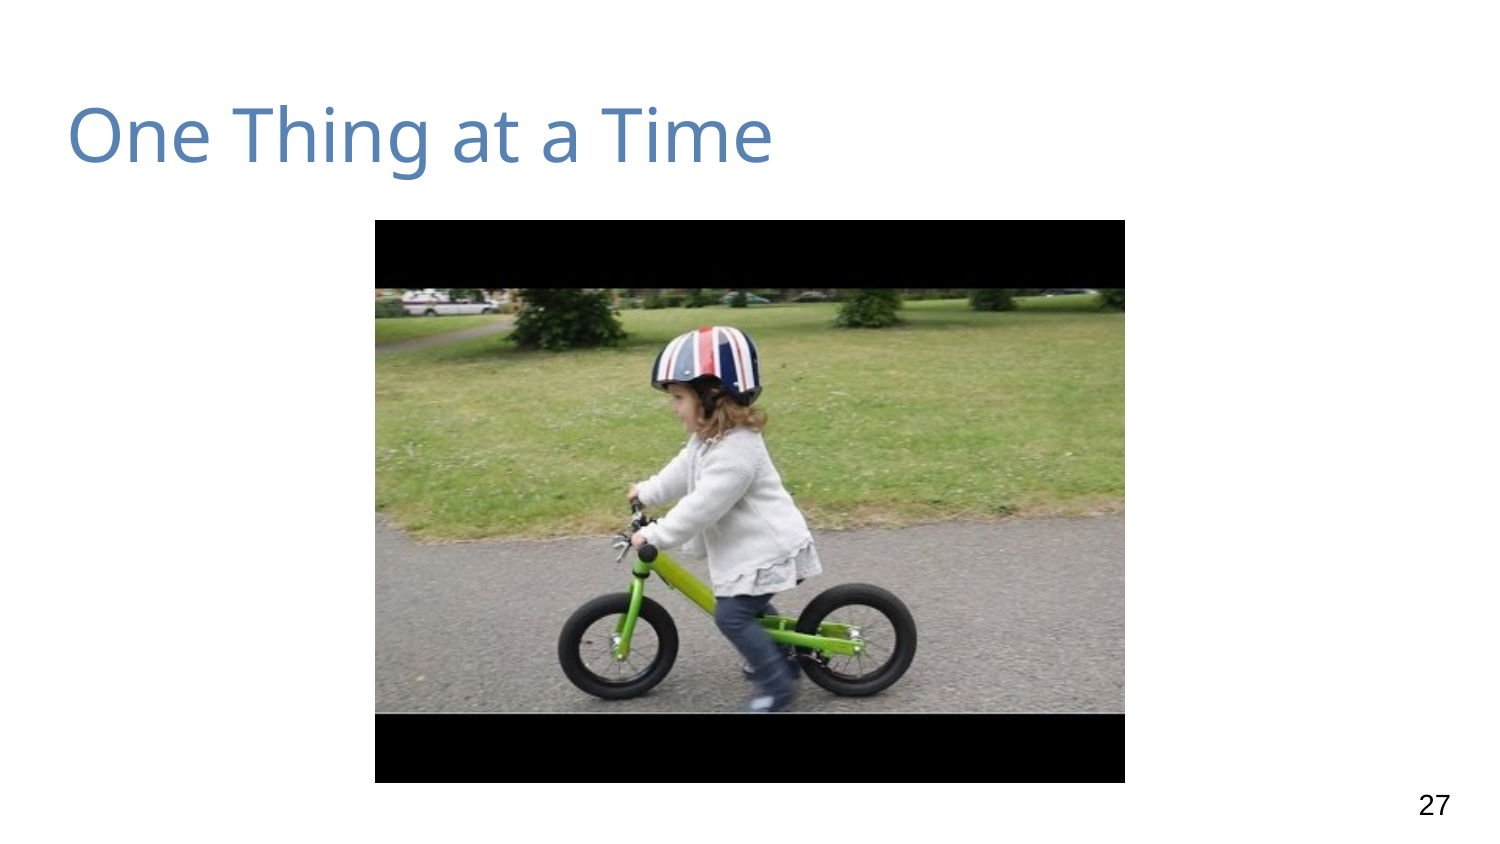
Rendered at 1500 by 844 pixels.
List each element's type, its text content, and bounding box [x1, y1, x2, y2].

picture [375, 220, 1125, 783]
title One Thing at a Time [51, 72, 1449, 189]
